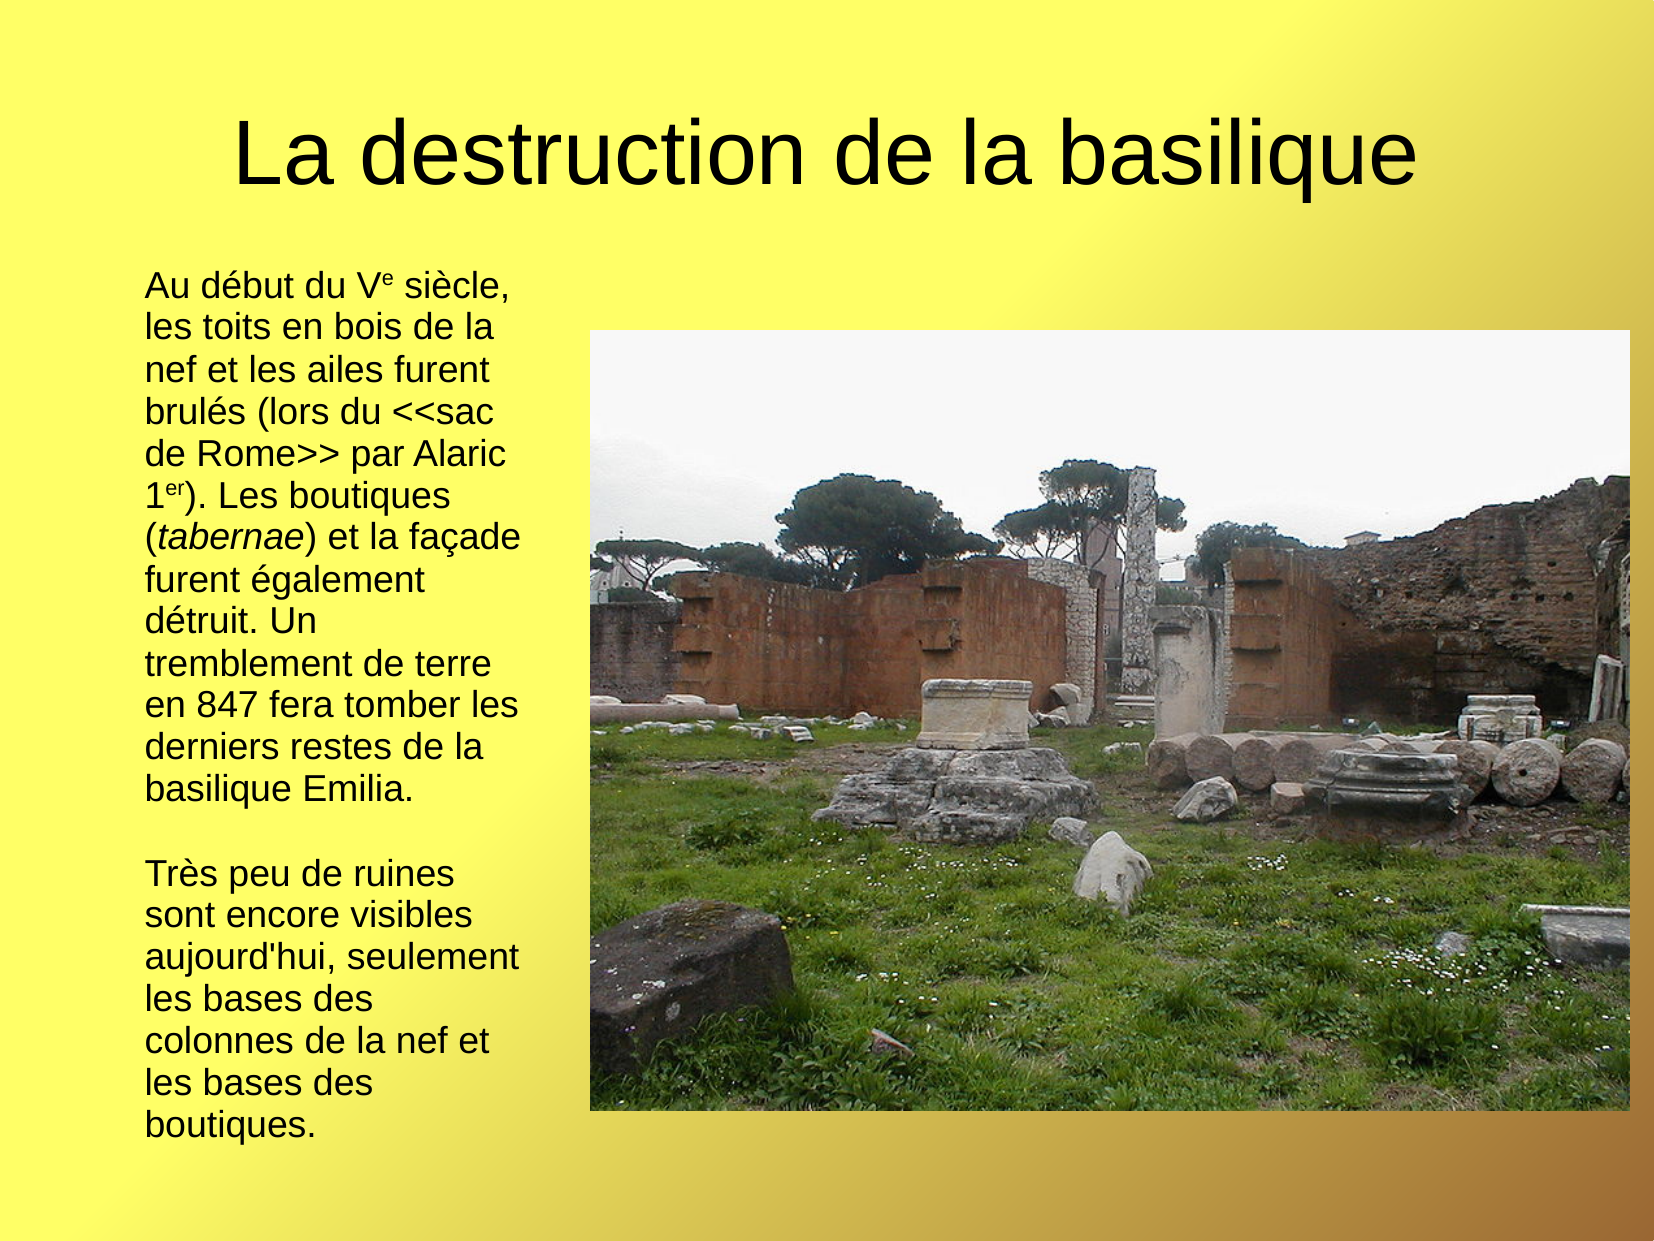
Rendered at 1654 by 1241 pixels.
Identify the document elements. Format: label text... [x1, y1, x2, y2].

title La destruction de la basilique [82, 49, 1571, 257]
picture [590, 330, 1630, 1111]
text_box Au début du Ve siècle, les toits en bois de la nef et les ailes furent brulés (lors du <<sac de Rome>> par Alaric 1er). Les boutiques (tabernae) et la façade furent également détruit. Un tremblement de terre en 847 fera tomber les derniers restes de la basilique Emilia. Très peu de ruines sont encore visibles aujourd'hui, seulement les bases des colonnes de la nef et les bases des boutiques. [129, 256, 544, 1158]
